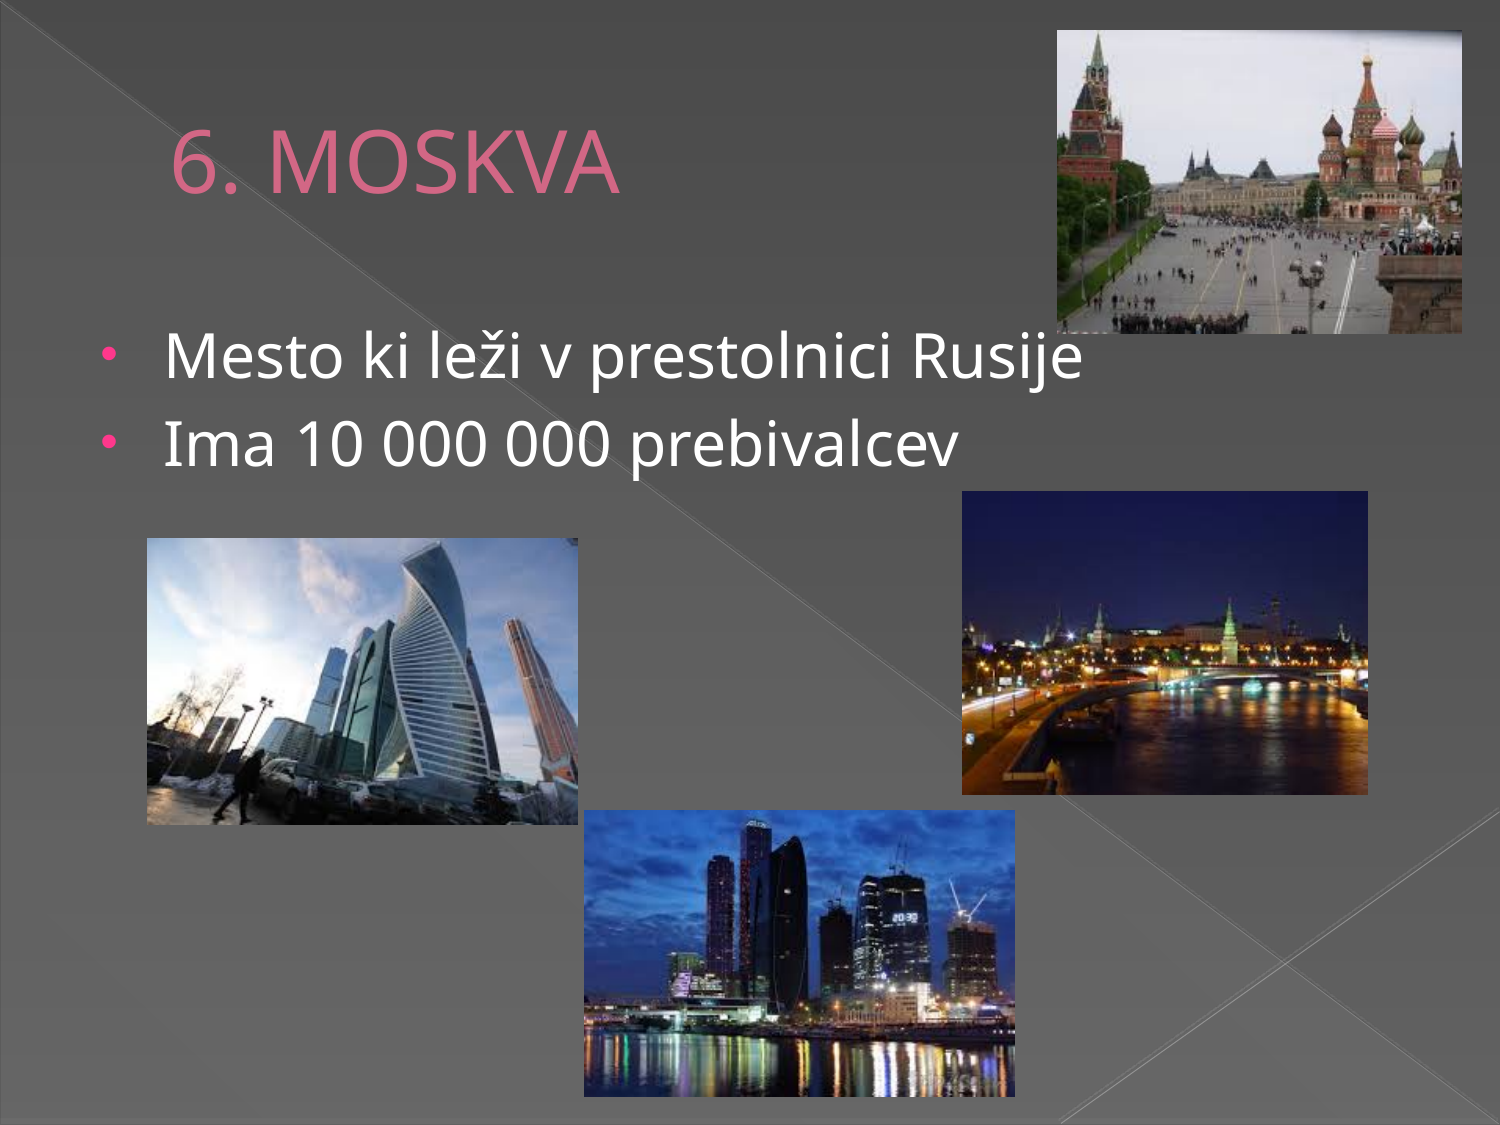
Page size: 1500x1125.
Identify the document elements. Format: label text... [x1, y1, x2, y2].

picture [584, 810, 1015, 1097]
picture [962, 491, 1368, 795]
picture [147, 538, 578, 825]
picture [1057, 30, 1462, 335]
list Mesto ki leži v prestolnici Rusije Ima 10 000 000 prebivalcev [75, 308, 1425, 1059]
title 6. MOSKVA [75, 43, 1057, 274]
